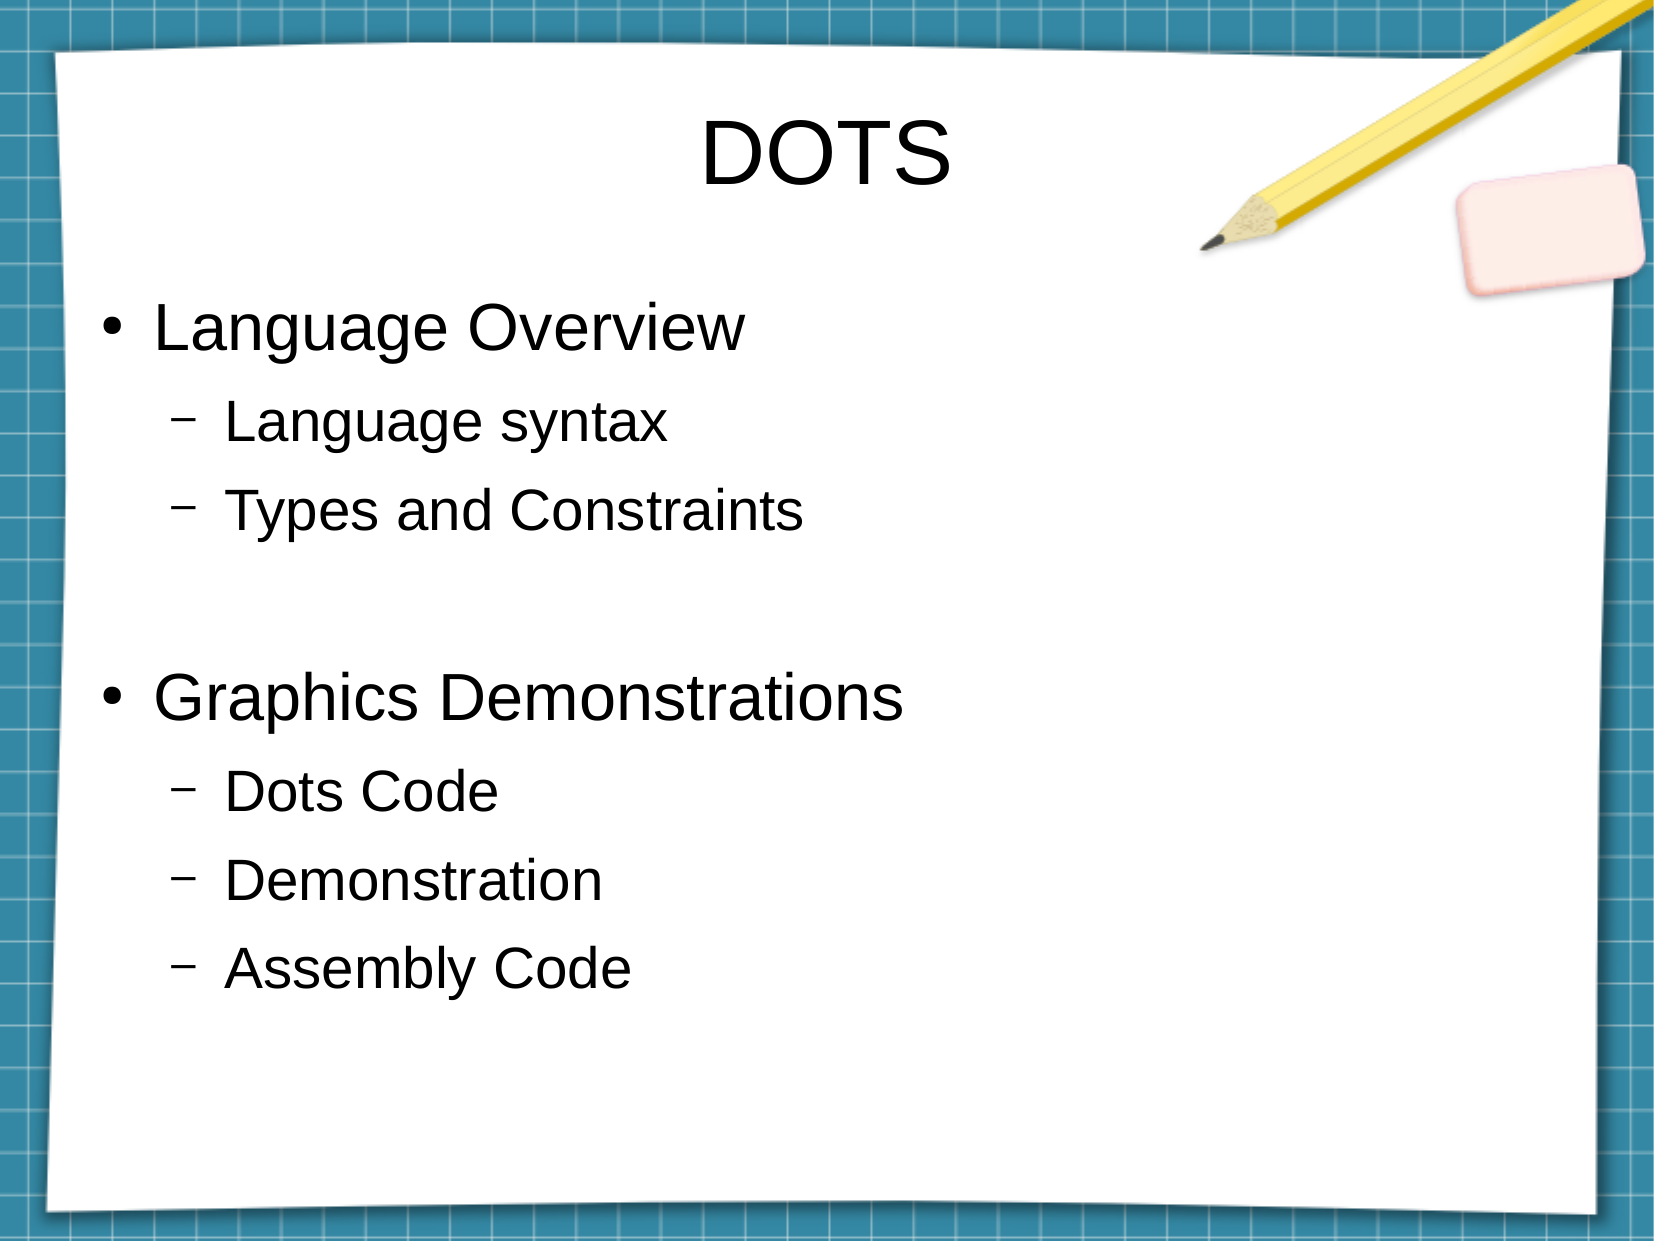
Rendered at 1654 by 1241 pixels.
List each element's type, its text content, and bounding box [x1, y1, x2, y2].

picture [0, 0, 1654, 1241]
title DOTS [82, 49, 1571, 257]
list Language Overview Language syntax Types and Constraints Graphics Demonstrations Dots Code Demonstration Assembly Code [82, 290, 1571, 1010]
